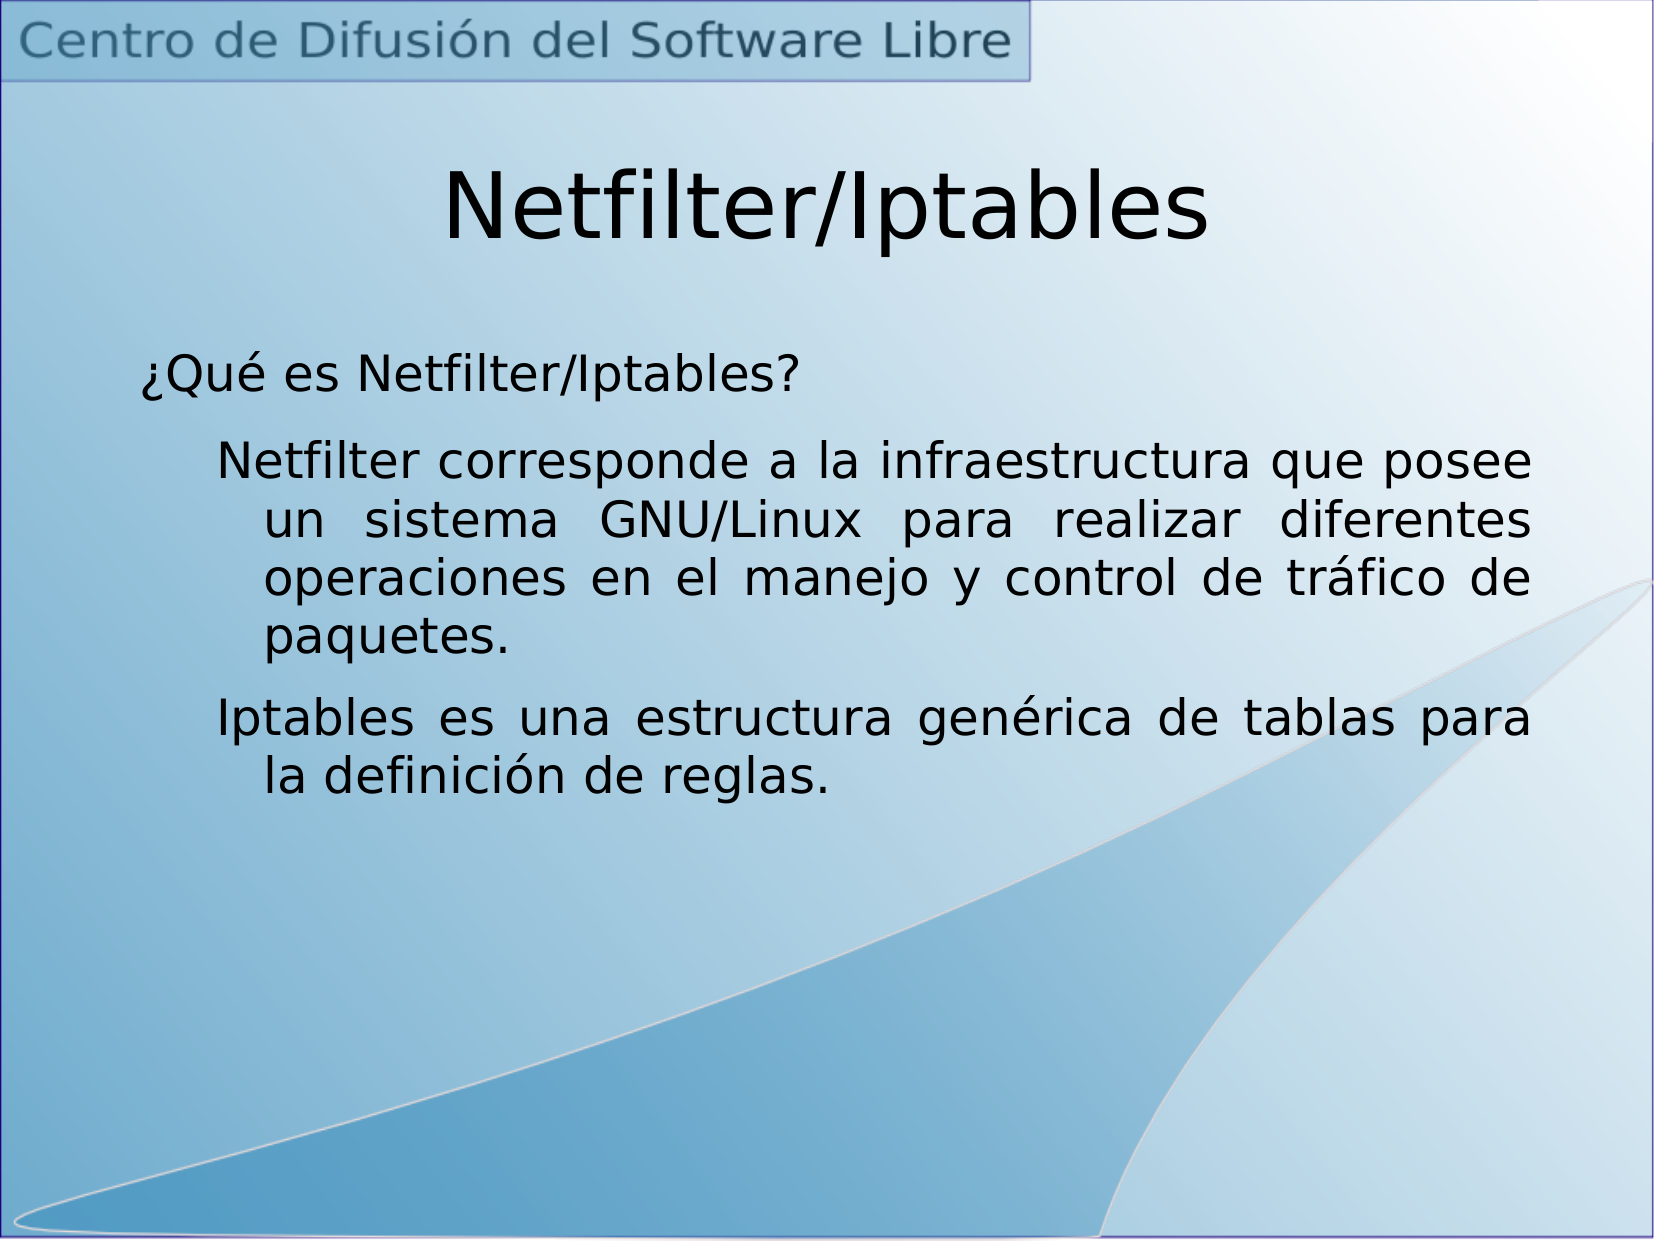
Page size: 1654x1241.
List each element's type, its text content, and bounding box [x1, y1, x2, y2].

title Netfilter/Iptables [121, 102, 1534, 311]
list ¿Qué es Netfilter/Iptables? Netfilter corresponde a la infraestructura que posee un sistema GNU/Linux para realizar diferentes operaciones en el manejo y control de tráfico de paquetes. Iptables es una estructura genérica de tablas para la definición de reglas. [121, 344, 1534, 1127]
picture [0, 0, 1654, 1241]
